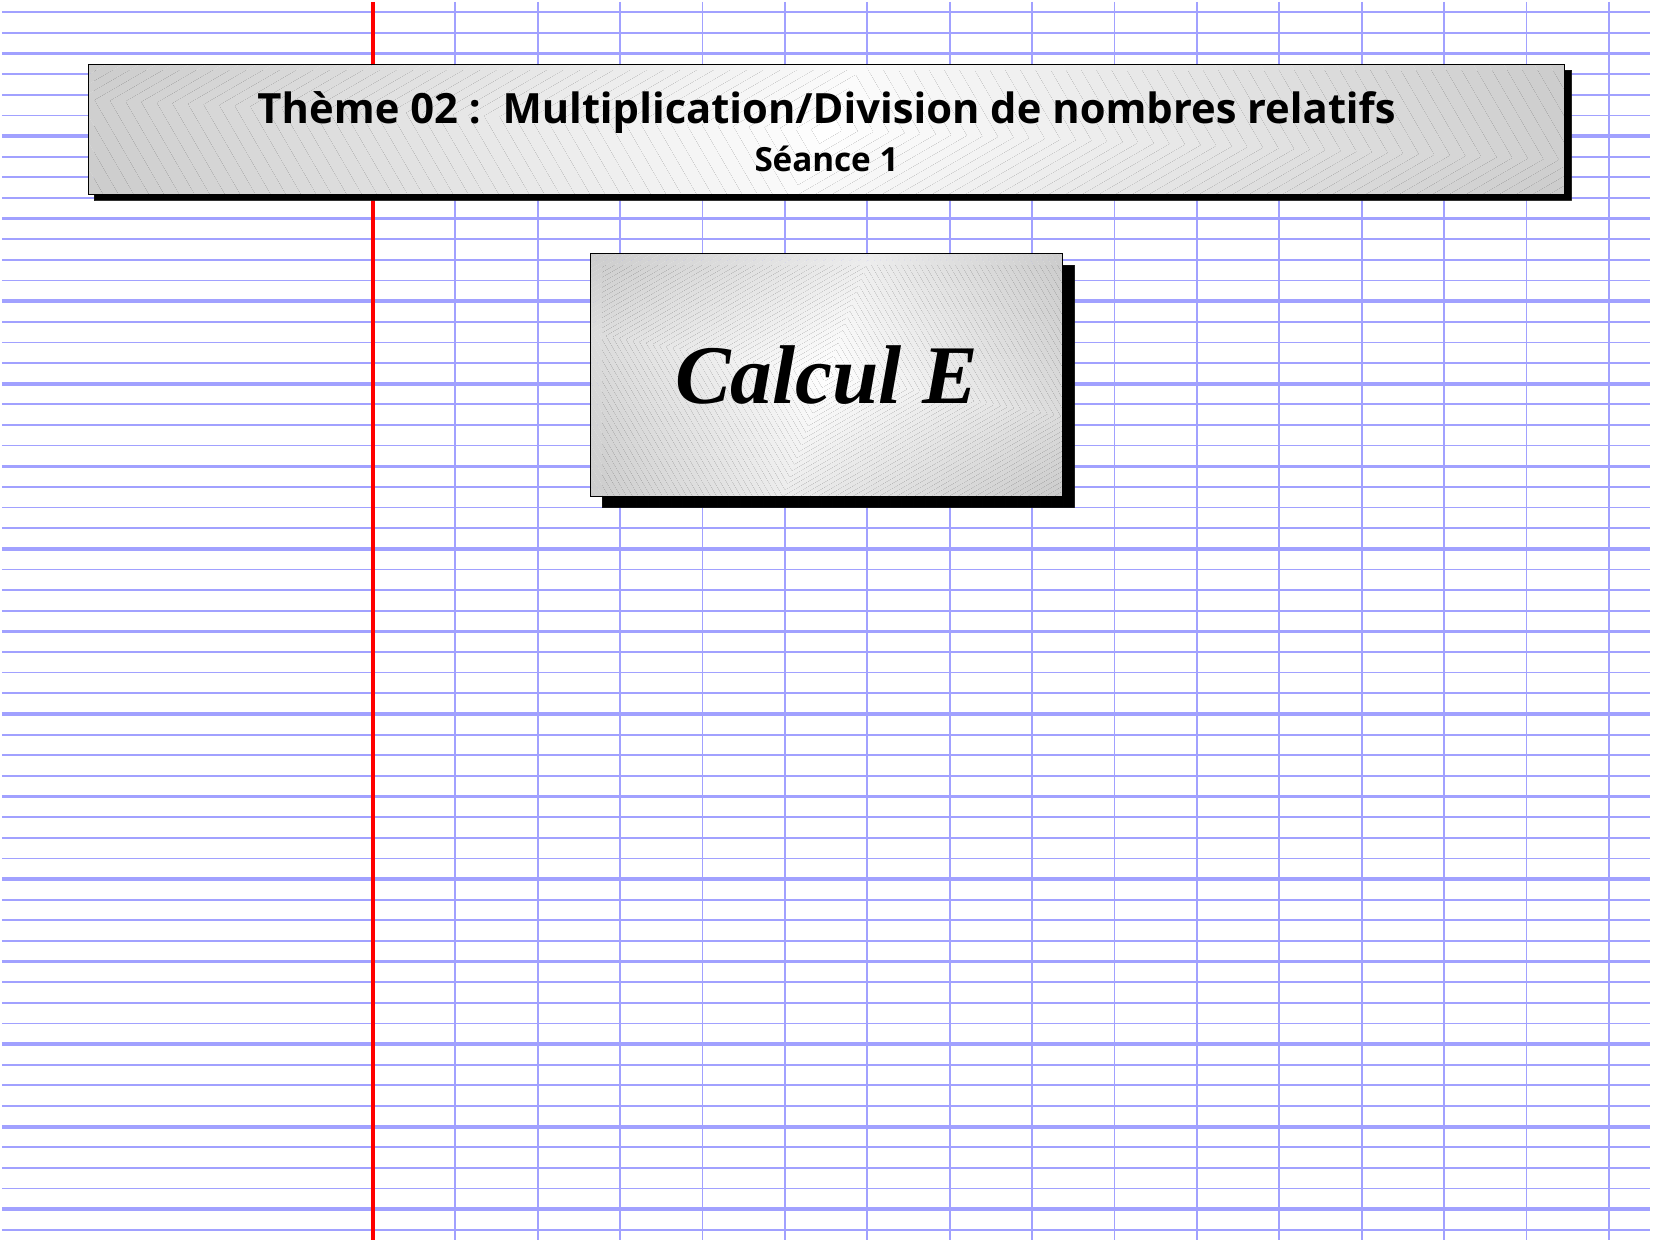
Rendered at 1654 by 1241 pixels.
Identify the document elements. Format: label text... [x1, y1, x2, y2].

text_box Calcul E [590, 253, 1063, 497]
picture [0, 0, 1654, 1241]
text_box Thème 02 : Multiplication/Division de nombres relatifs Séance 1 [88, 64, 1565, 195]
